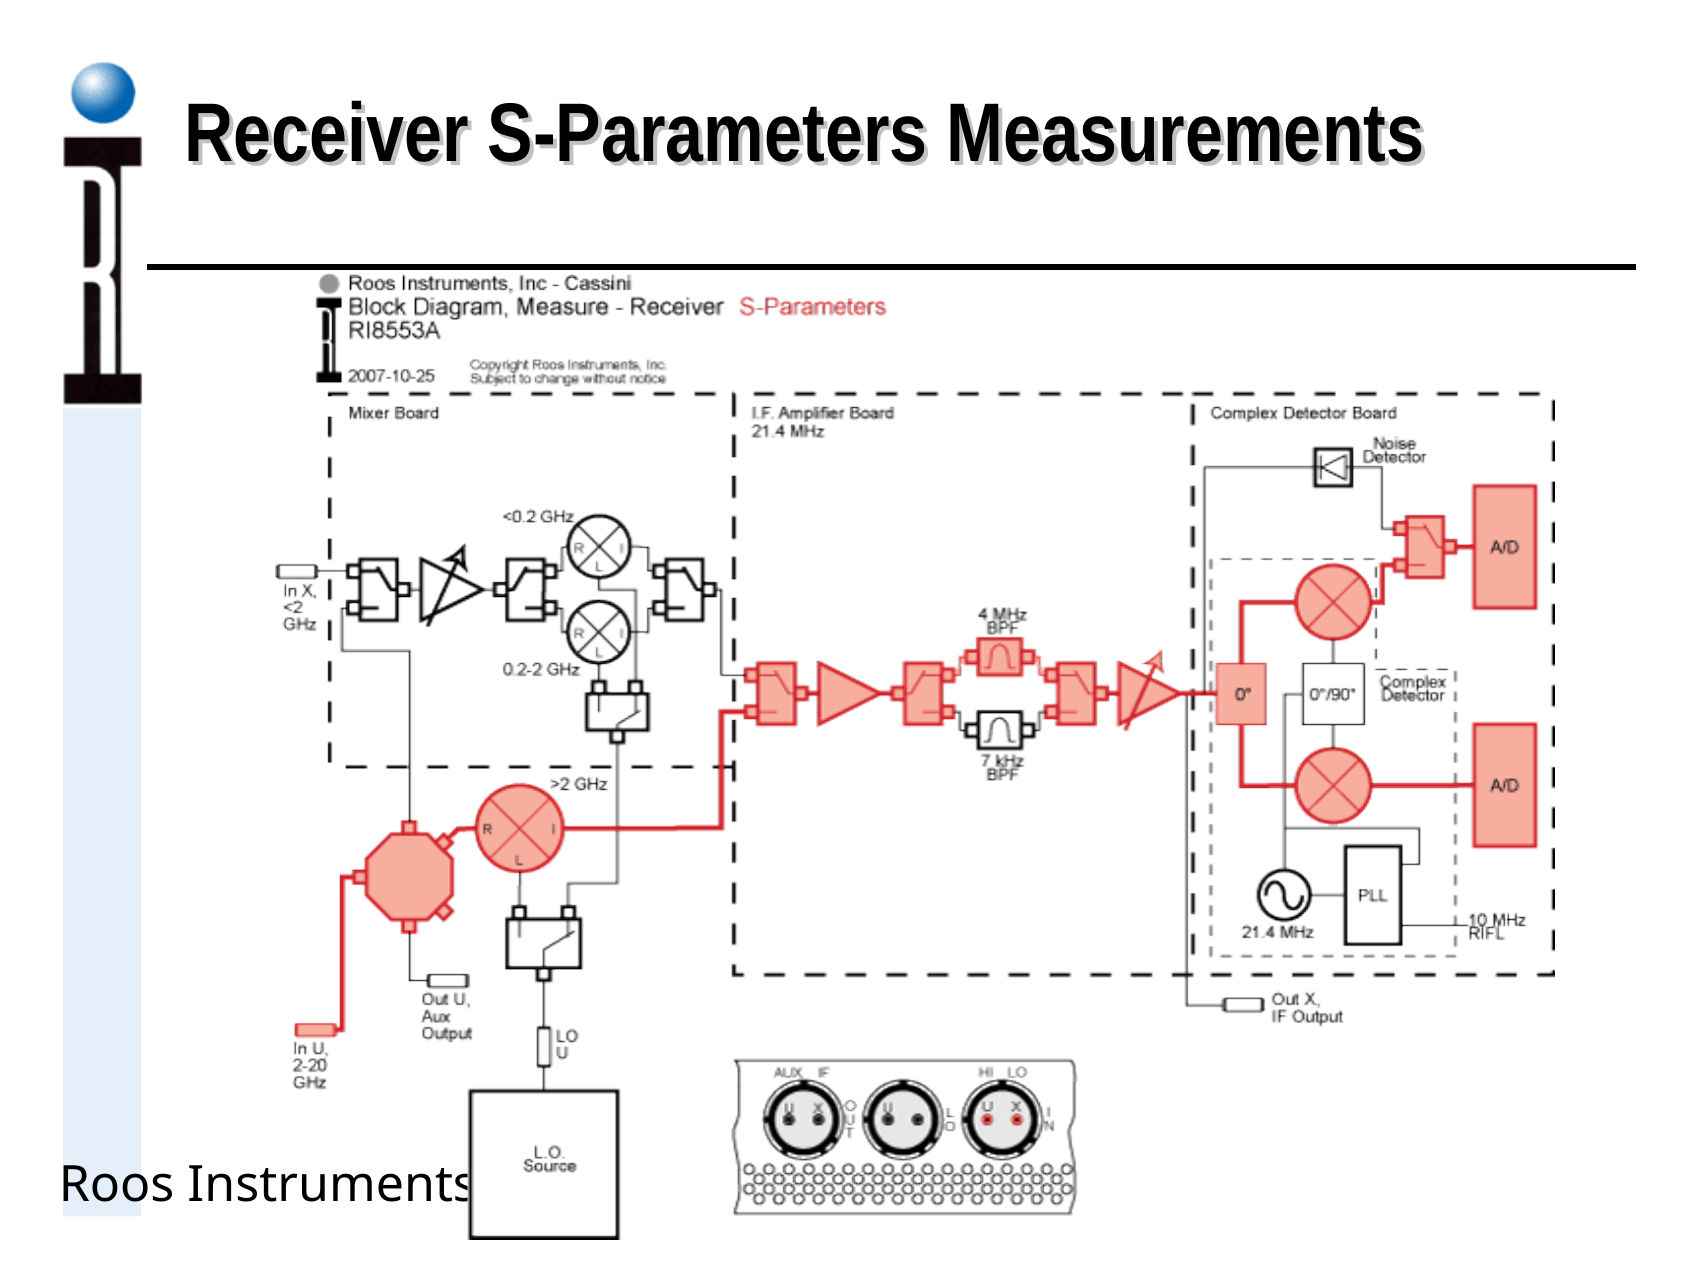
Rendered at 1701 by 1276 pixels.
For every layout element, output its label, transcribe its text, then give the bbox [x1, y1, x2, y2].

picture [59, 58, 147, 411]
text_box Receiver S-Parameters Measurements [184, 92, 1539, 274]
picture [275, 273, 1555, 1240]
